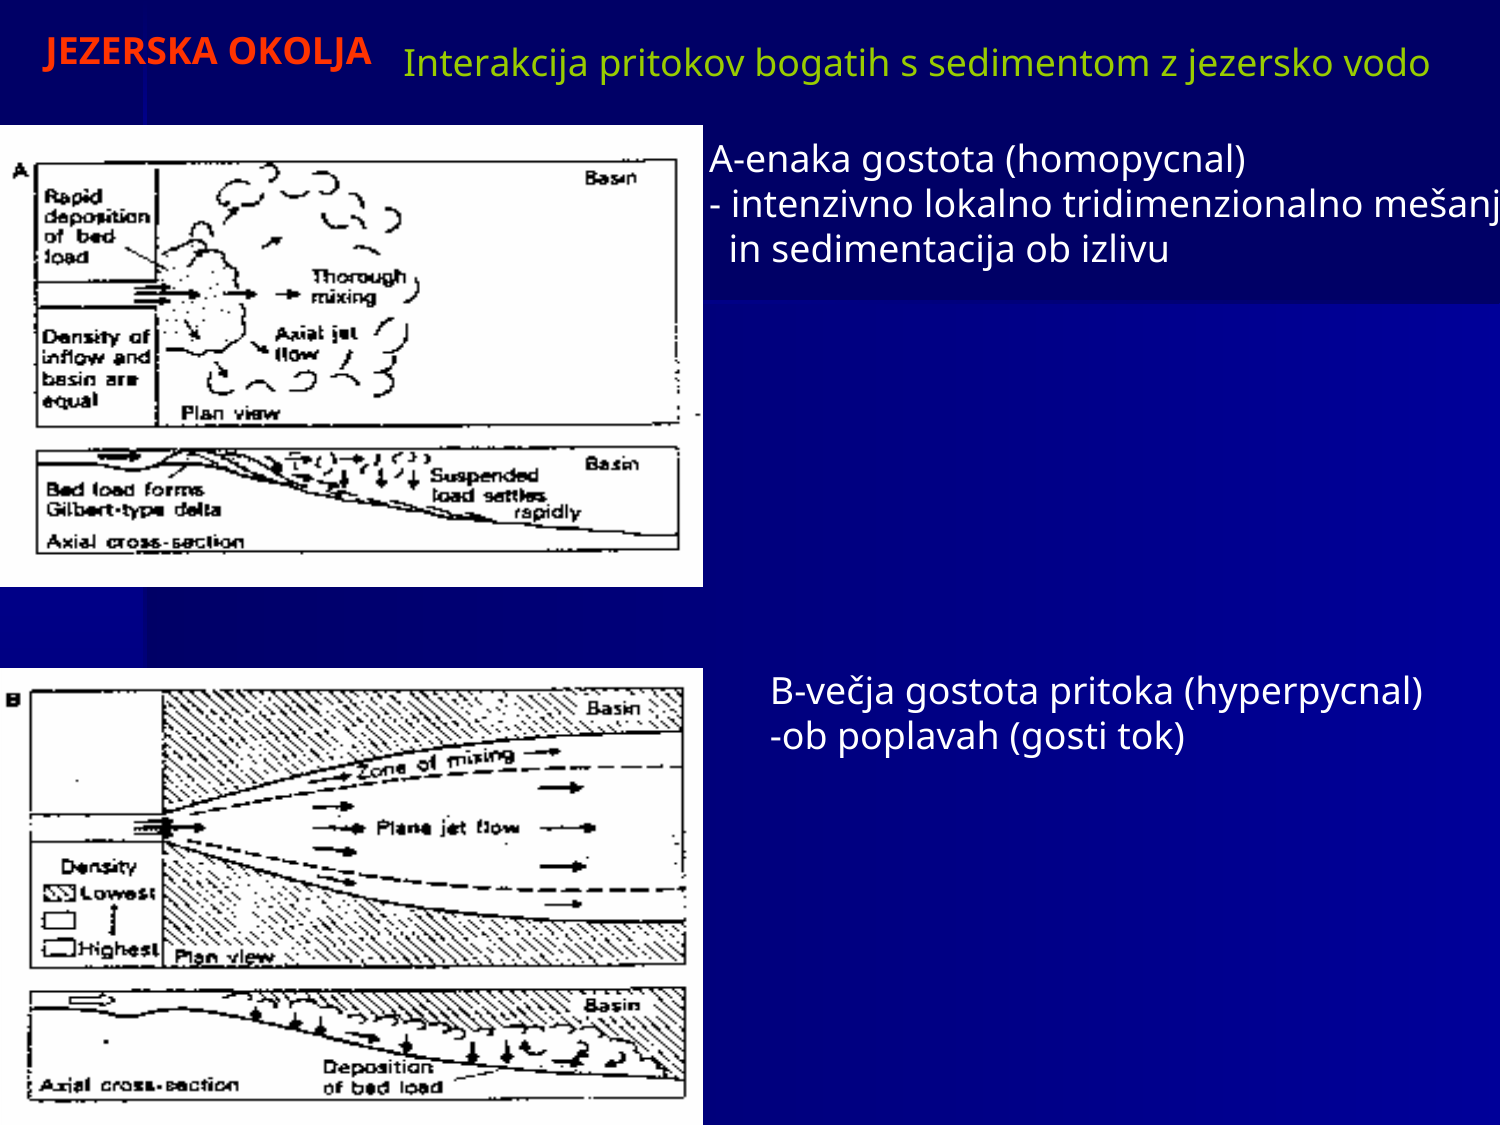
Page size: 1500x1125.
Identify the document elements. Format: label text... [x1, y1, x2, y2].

text_box JEZERSKA OKOLJA [30, 18, 388, 80]
text_box B-večja gostota pritoka (hyperpycnal) -ob poplavah (gosti tok) [755, 659, 1439, 765]
picture [0, 125, 703, 587]
picture [0, 668, 703, 1125]
text_box Interakcija pritokov bogatih s sedimentom z jezersko vodo [388, 30, 1448, 92]
text_box A-enaka gostota (homopycnal) - intenzivno lokalno tridimenzionalno mešanje in sedimentacija ob izlivu [694, 127, 1500, 279]
